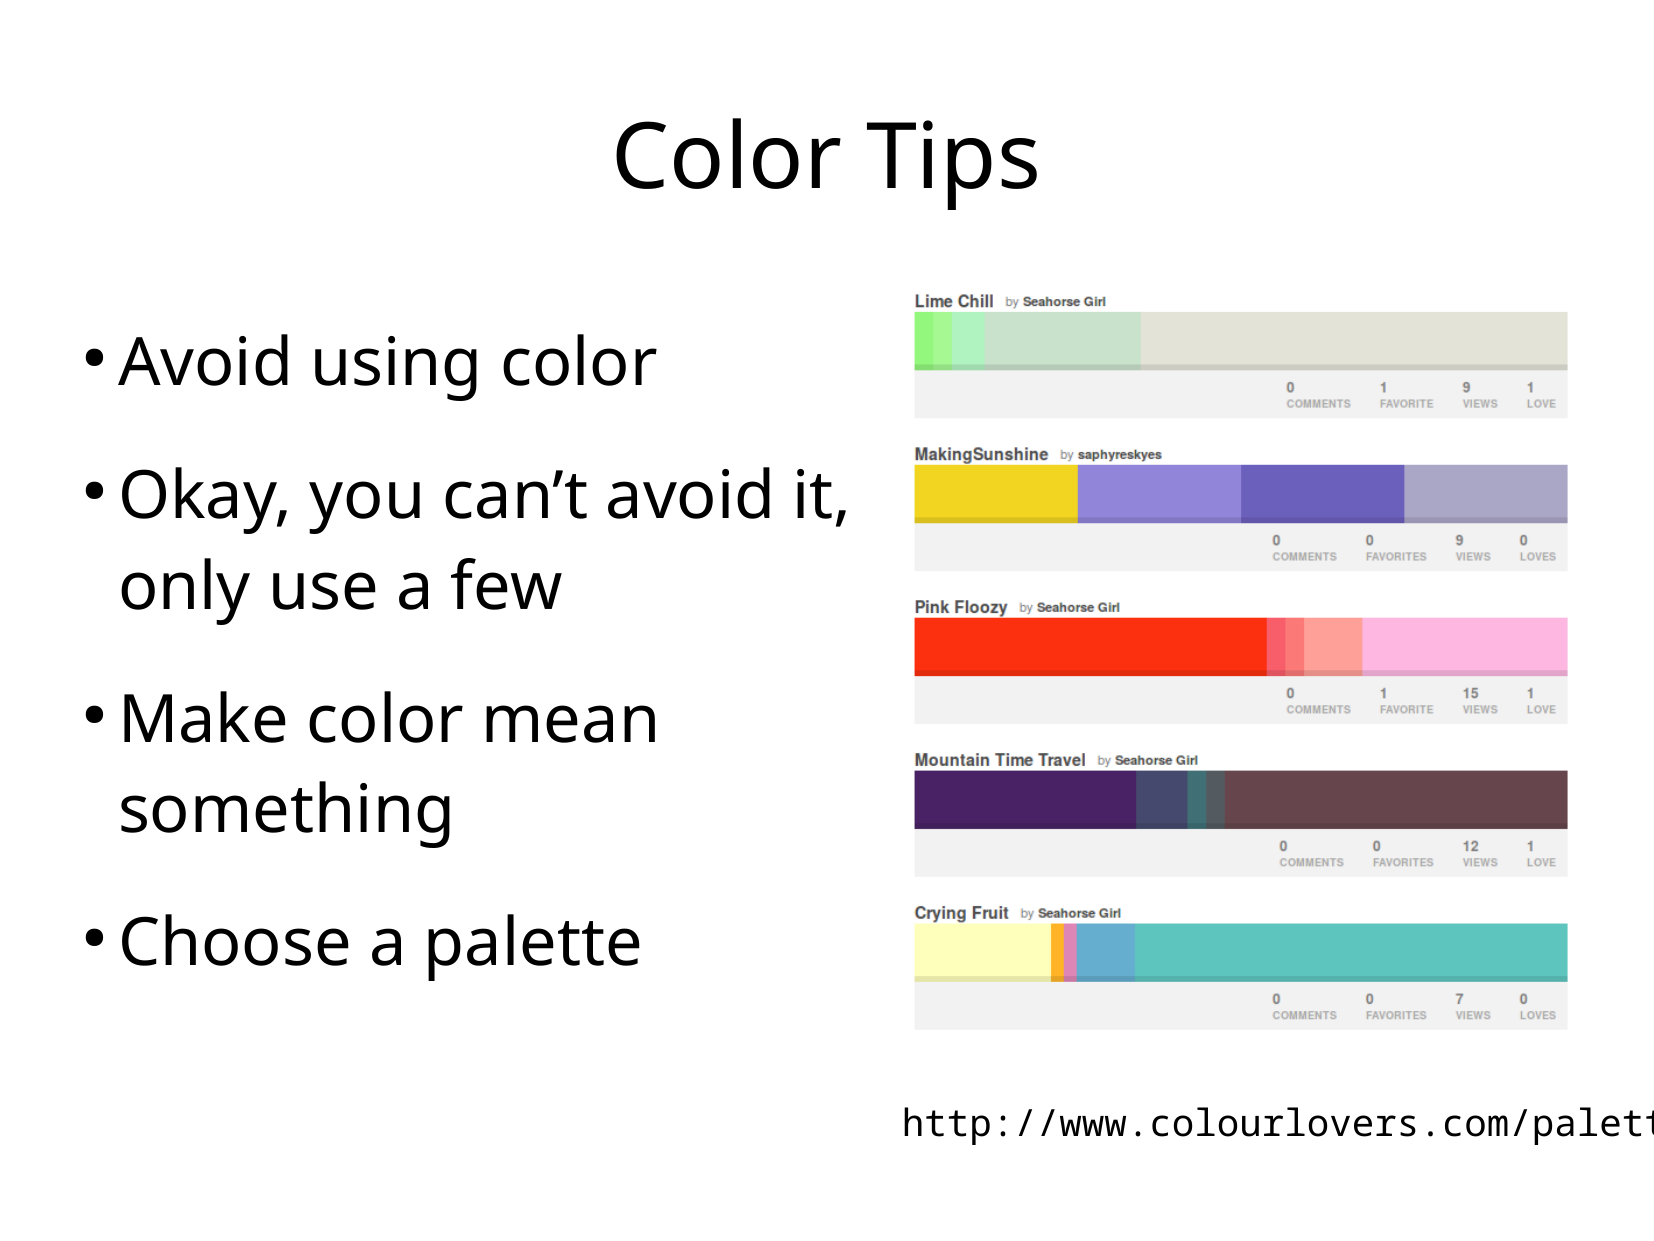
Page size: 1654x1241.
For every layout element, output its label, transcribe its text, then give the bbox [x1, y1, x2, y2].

picture [903, 284, 1577, 1045]
text_box http://www.colourlovers.com/palettes [887, 1089, 1592, 1142]
subtitle Avoid using color Okay, you can’t avoid it, only use a few Make color mean something Choose a palette [82, 290, 886, 1010]
title Color Tips [82, 49, 1571, 257]
